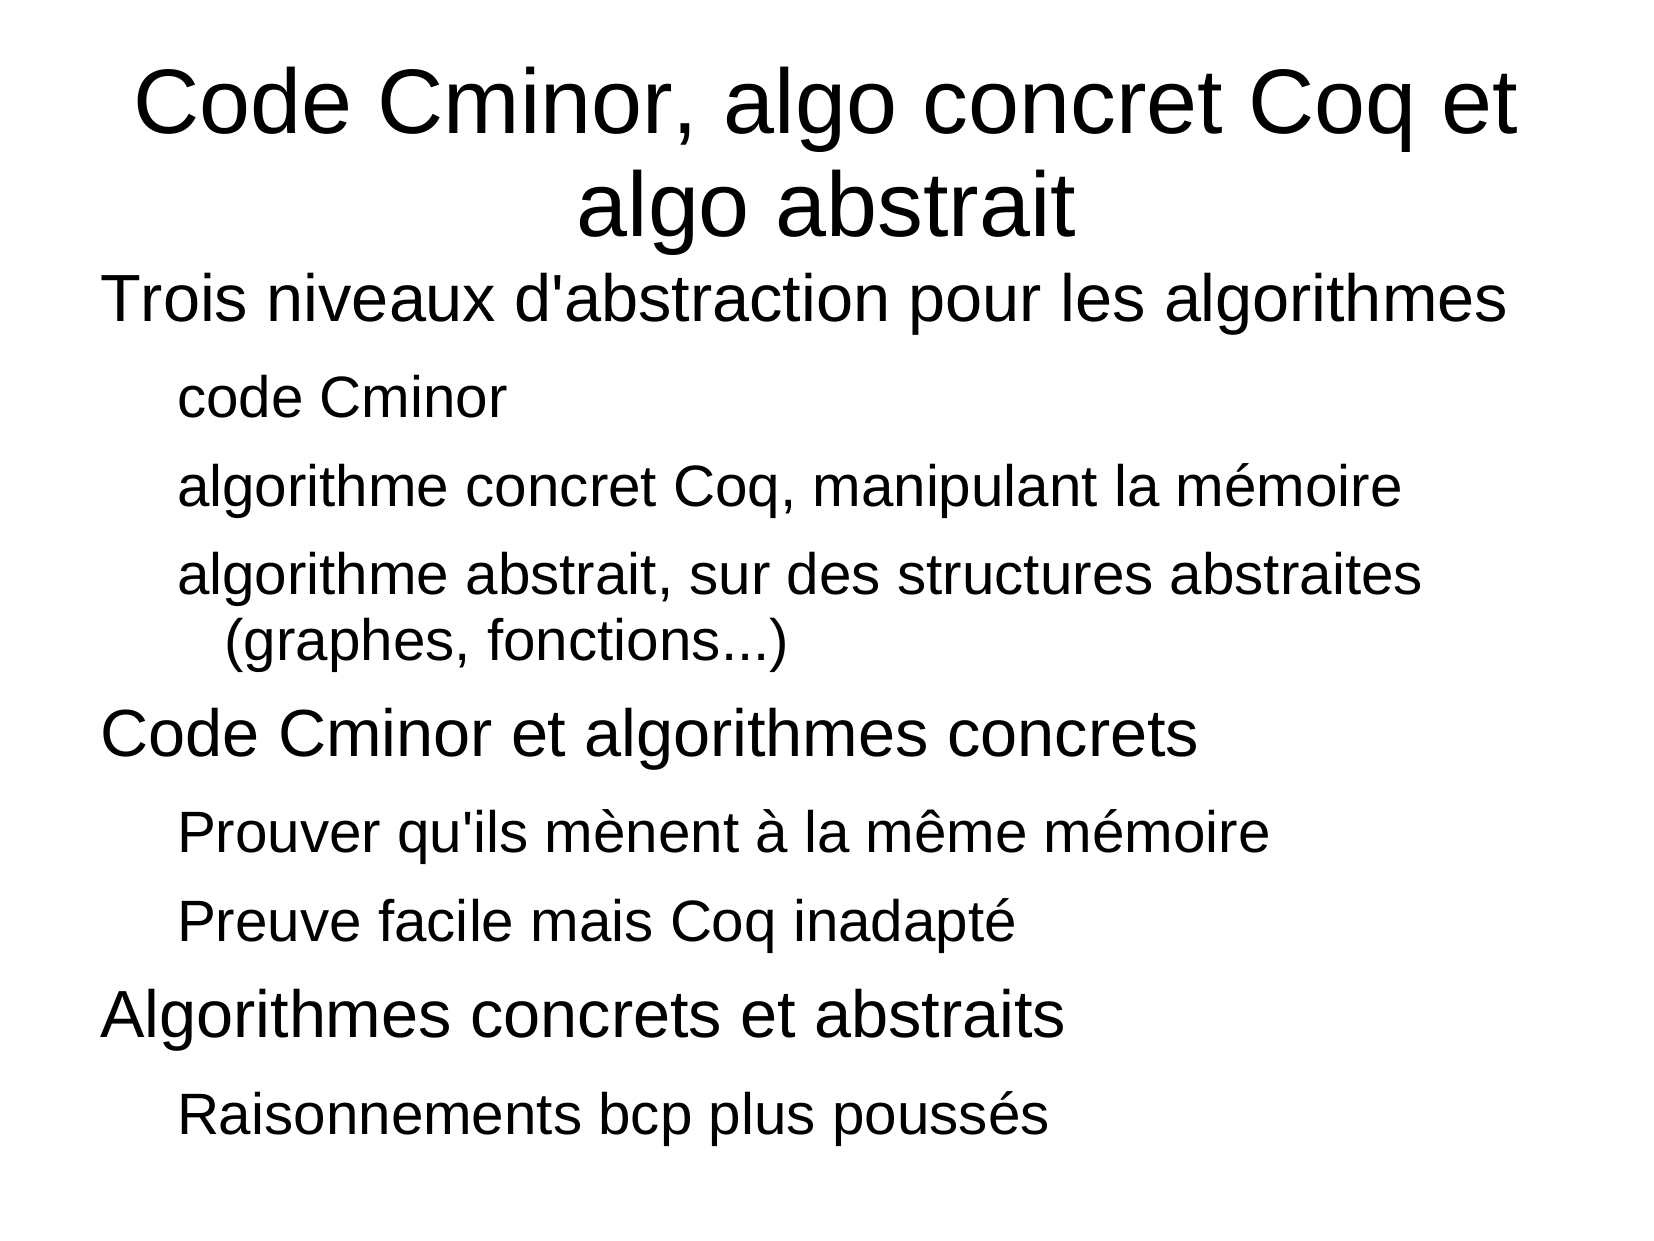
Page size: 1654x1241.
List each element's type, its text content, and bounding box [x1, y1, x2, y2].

title Code Cminor, algo concret Coq et algo abstrait [82, 39, 1571, 260]
list Trois niveaux d'abstraction pour les algorithmes code Cminor algorithme concret Coq, manipulant la mémoire algorithme abstrait, sur des structures abstraites (graphes, fonctions...) Code Cminor et algorithmes concrets Prouver qu'ils mènent à la même mémoire Preuve facile mais Coq inadapté Algorithmes concrets et abstraits Raisonnements bcp plus poussés [82, 260, 1571, 1225]
